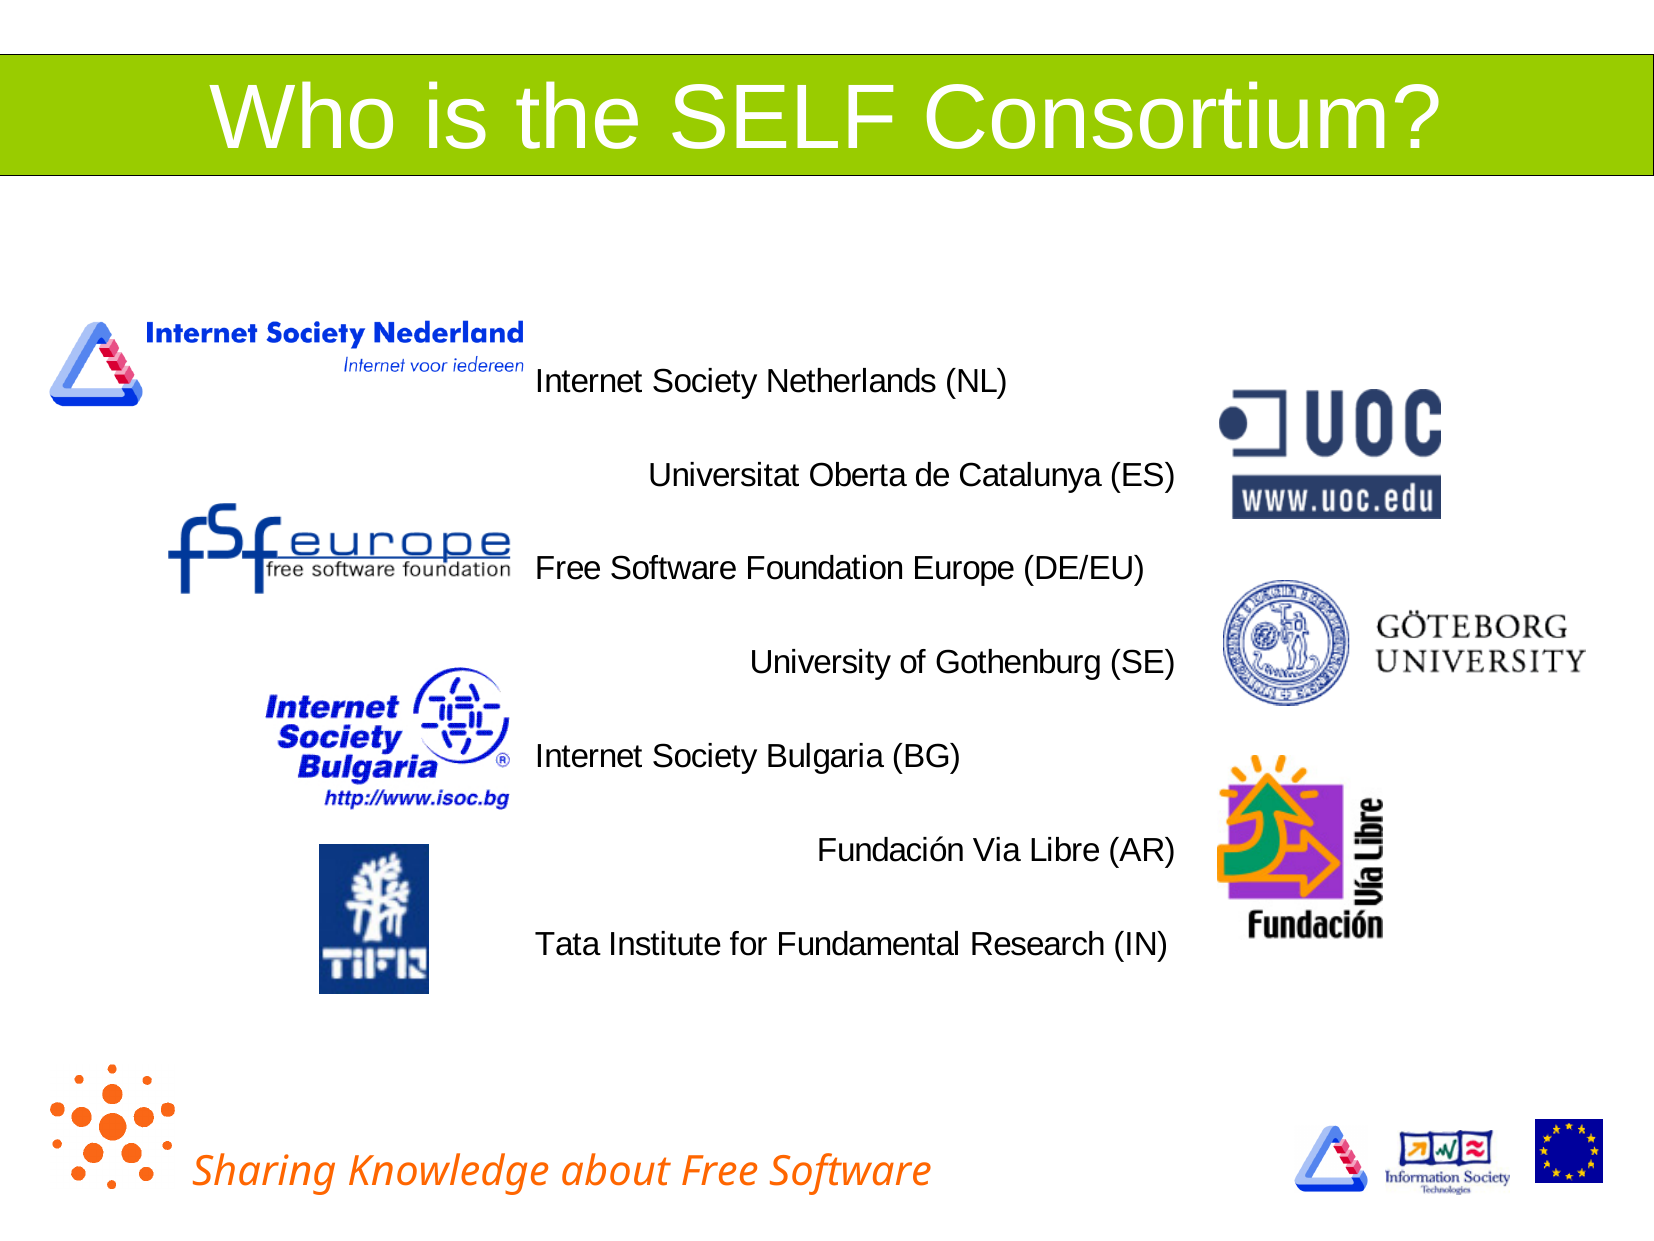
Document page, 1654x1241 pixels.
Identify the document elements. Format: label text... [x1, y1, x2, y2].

picture [1535, 1119, 1603, 1183]
picture [50, 1064, 175, 1189]
picture [1294, 1125, 1368, 1193]
title Who is the SELF Consortium? [82, 48, 1571, 185]
chart [0, 269, 1654, 1009]
picture [1385, 1130, 1510, 1195]
